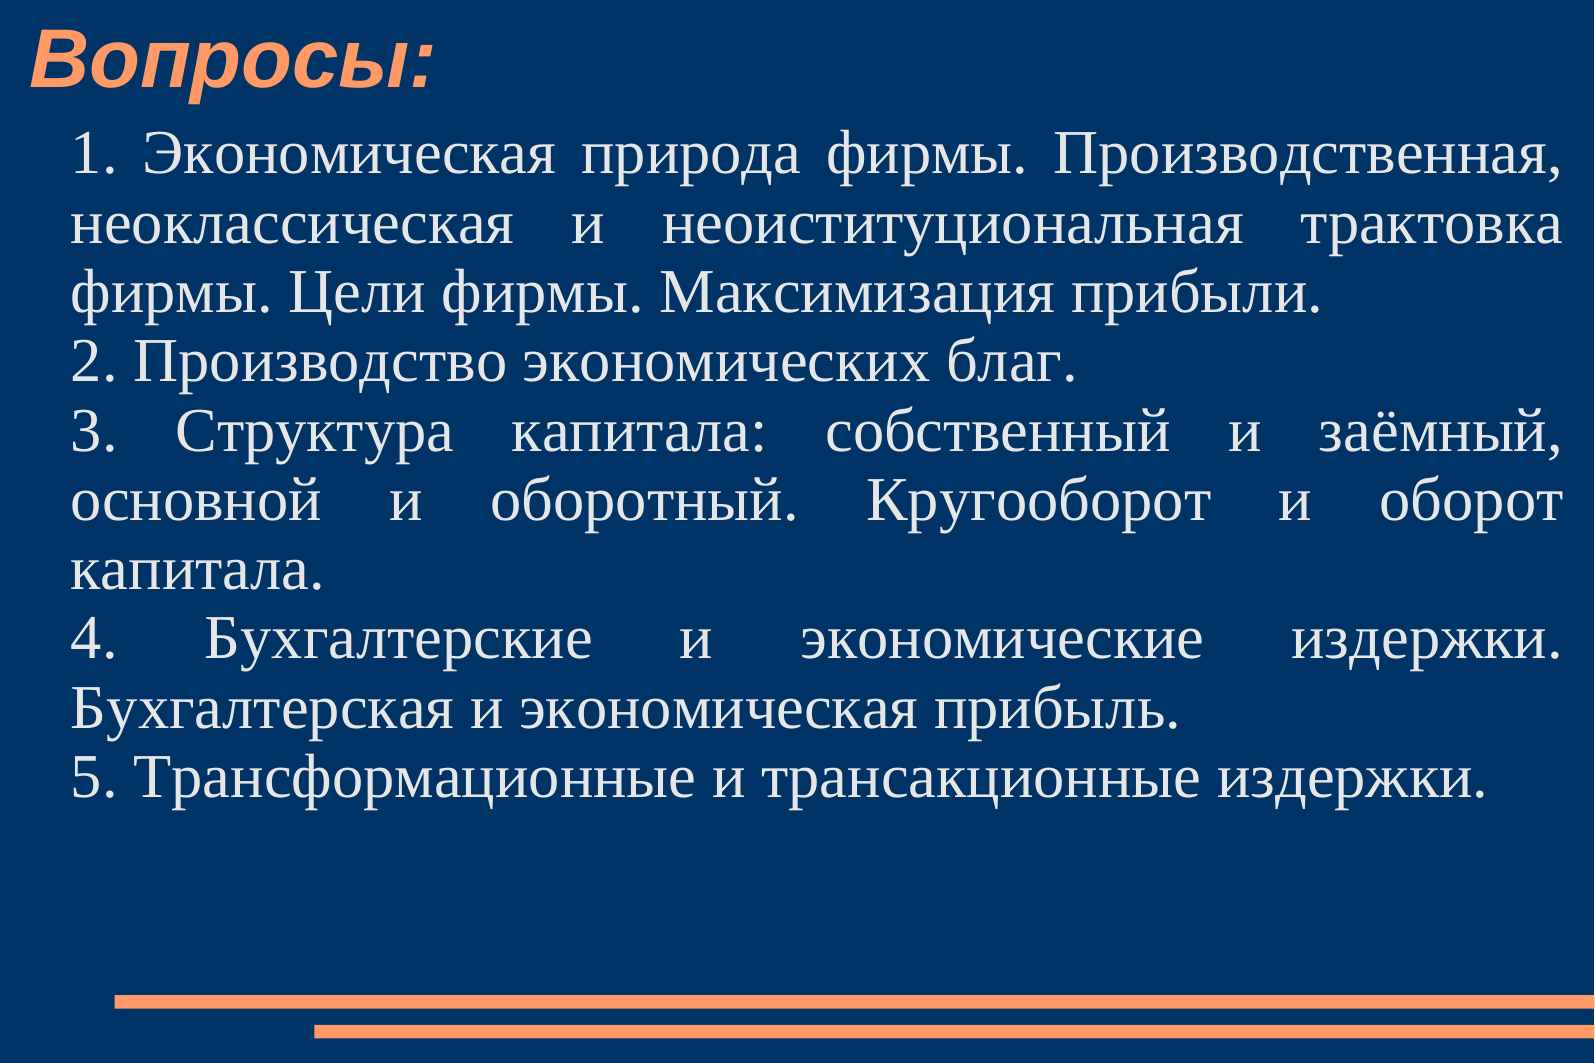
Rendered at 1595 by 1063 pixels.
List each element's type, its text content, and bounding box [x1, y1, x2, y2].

list 1. Экономическая природа фирмы. Производственная, неоклассическая и неоиституциональная трактовка фирмы. Цели фирмы. Максимизация прибыли. 2. Производство экономических благ. 3. Структура капитала: собственный и заёмный, основной и оборотный. Кругооборот и оборот капитала. 4. Бухгалтерские и экономические издержки. Бухгалтерская и экономическая прибыль. 5. Трансформационные и трансакционные издержки. [0, 118, 1565, 920]
title Вопросы: [29, 0, 1479, 118]
